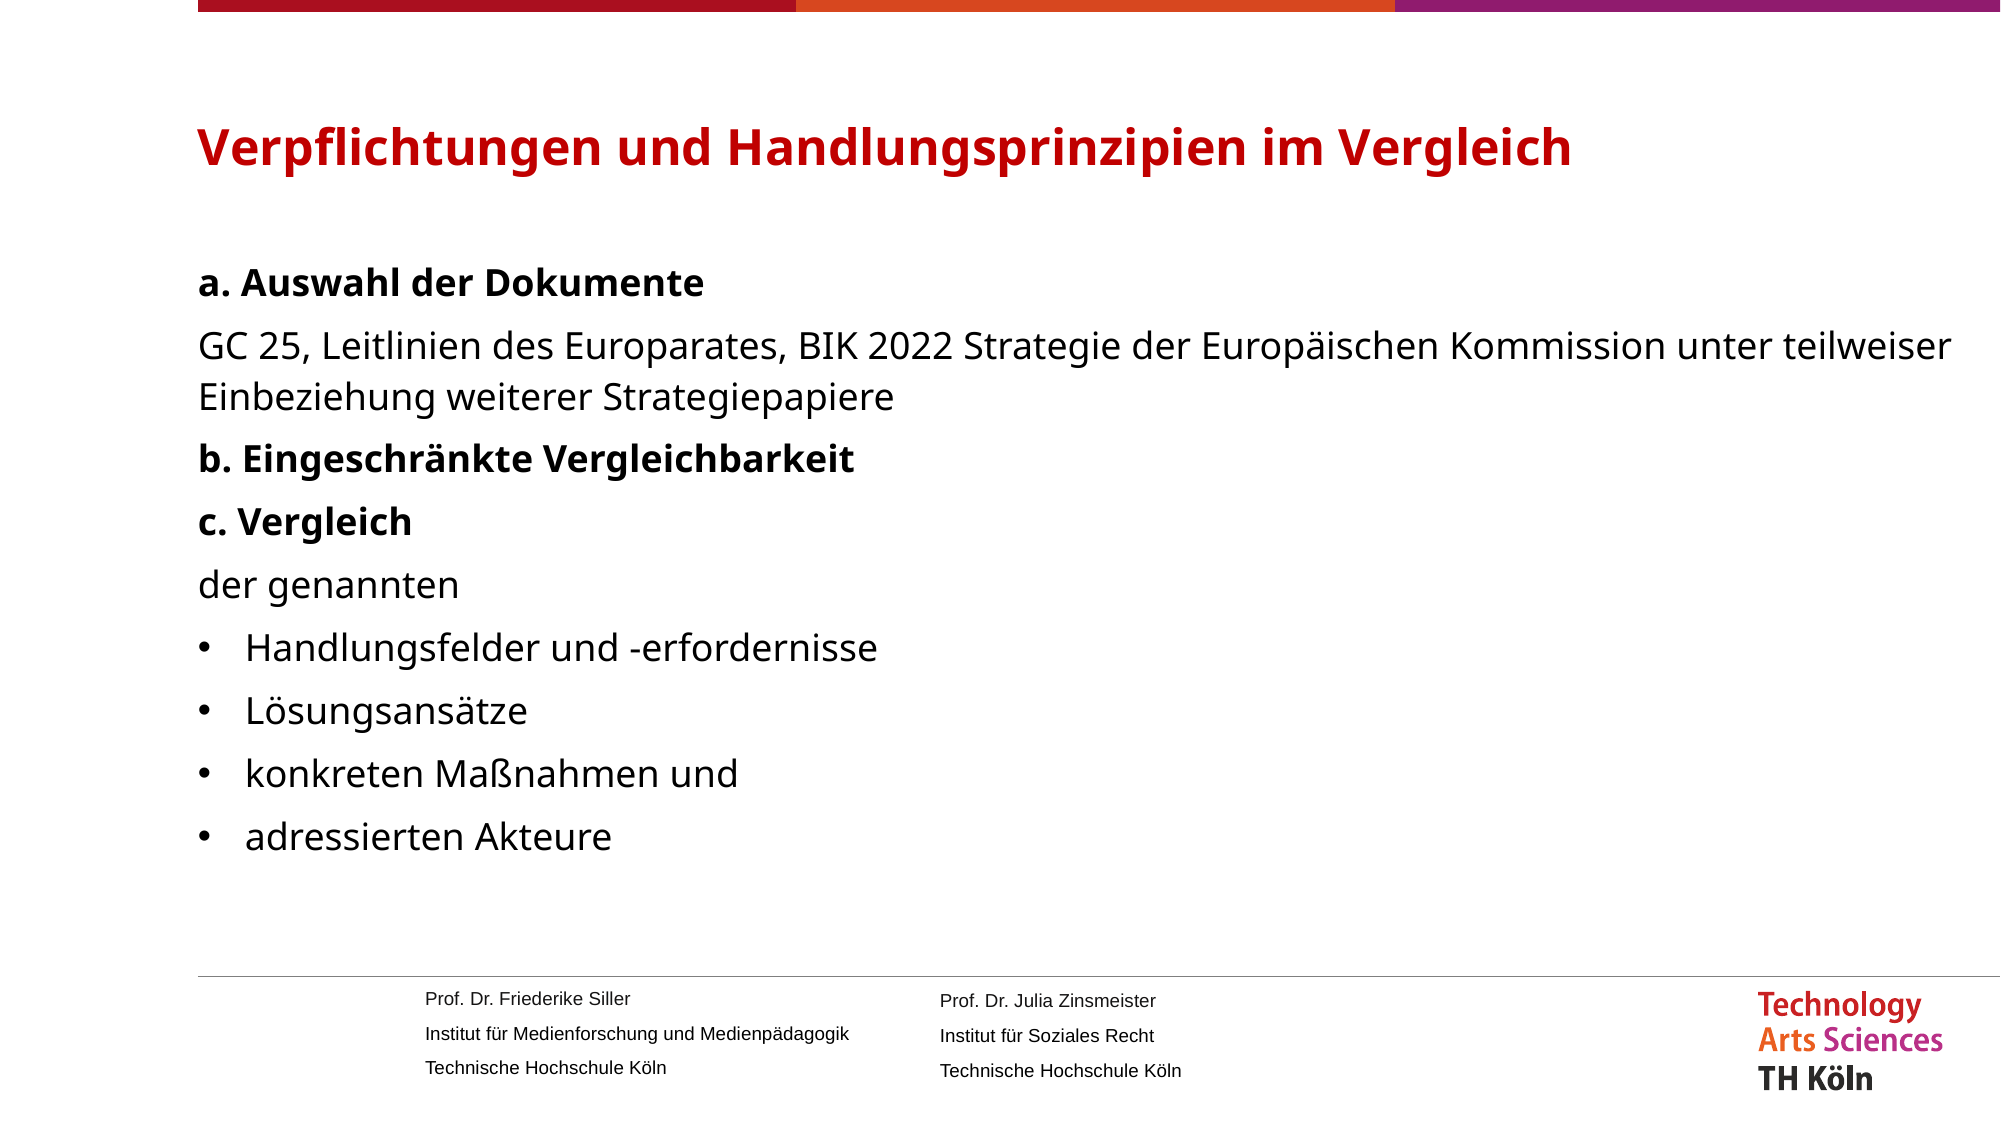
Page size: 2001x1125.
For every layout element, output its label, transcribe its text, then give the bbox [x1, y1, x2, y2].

list a. Auswahl der Dokumente GC 25, Leitlinien des Europarates, BIK 2022 Strategie der Europäischen Kommission unter teilweiser Einbeziehung weiterer Strategiepapiere b. Eingeschränkte Vergleichbarkeit c. Vergleich der genannten Handlungsfelder und -erfordernisse Lösungsansätze konkreten Maßnahmen und adressierten Akteure [197, 253, 1970, 963]
title Verpflichtungen und Handlungsprinzipien im Vergleich [197, 85, 1970, 234]
